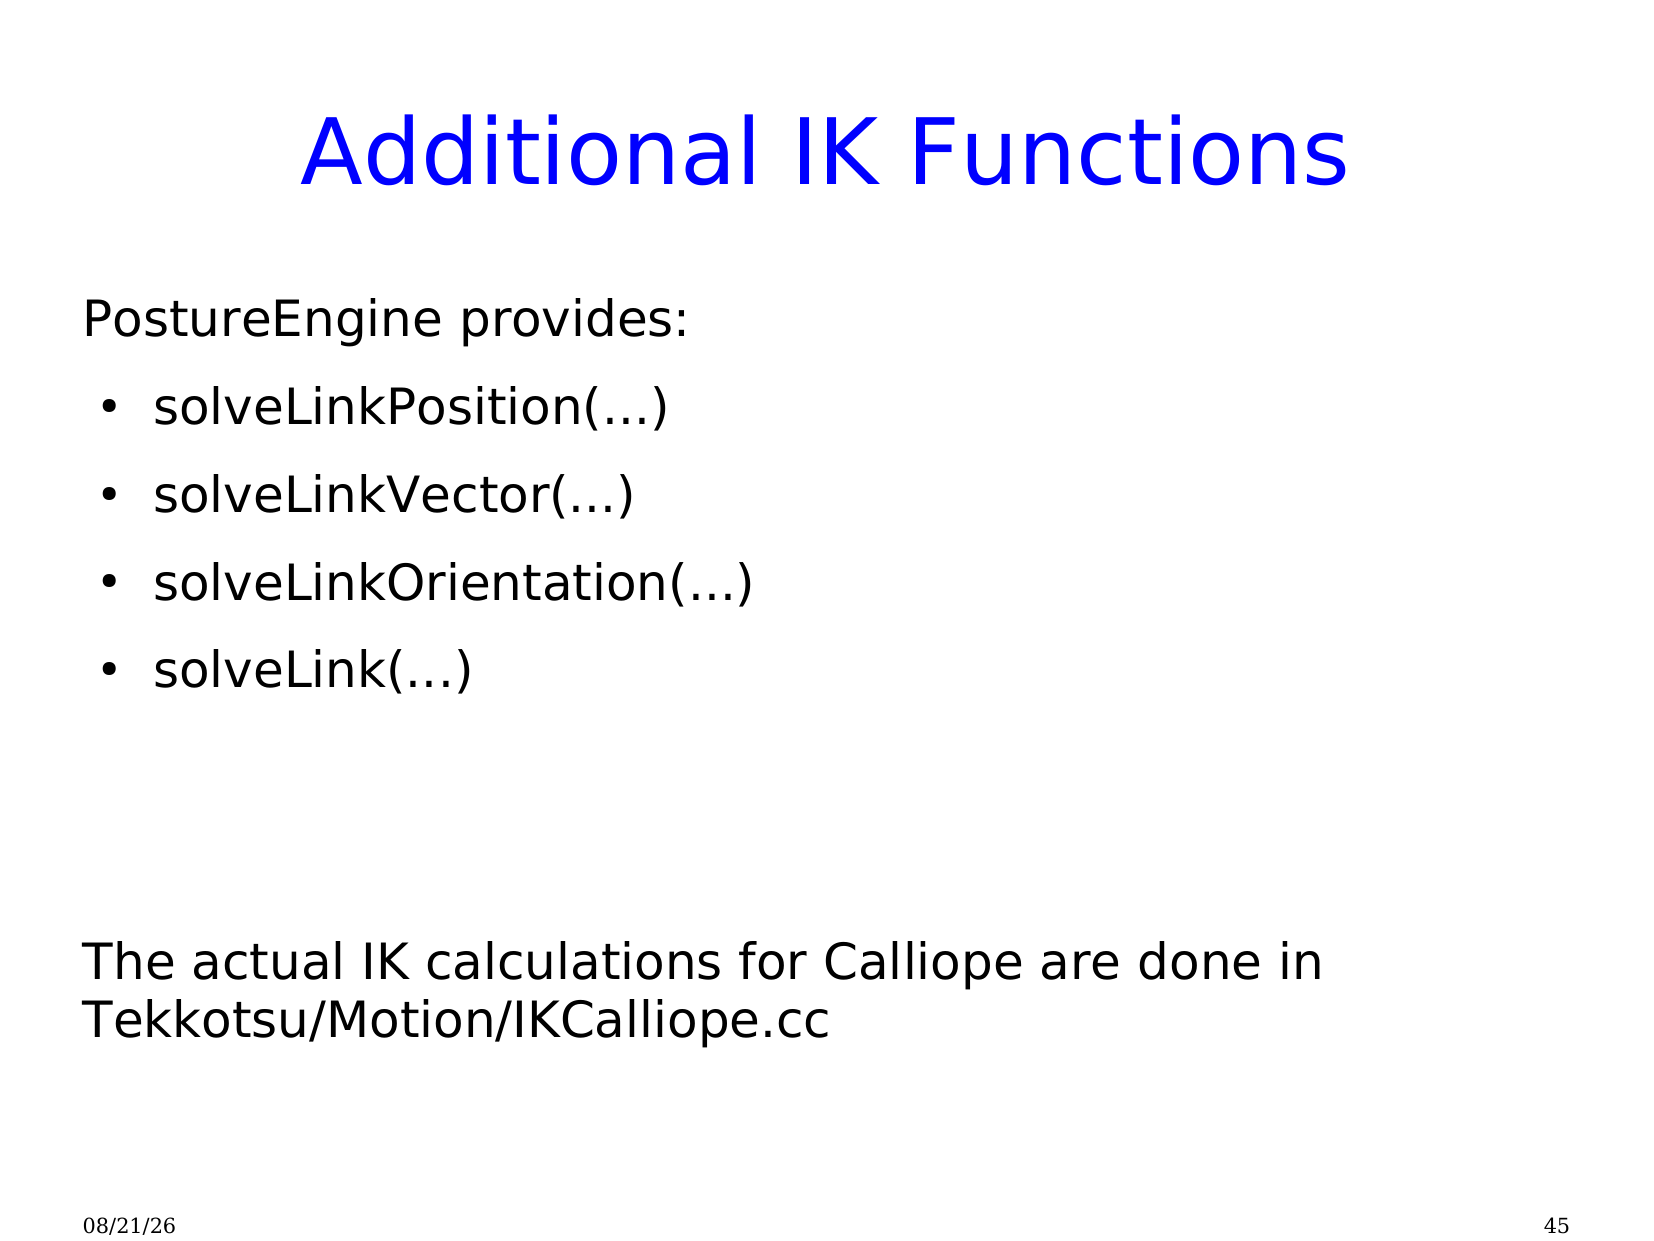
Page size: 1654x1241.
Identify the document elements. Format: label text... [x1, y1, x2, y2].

list PostureEngine provides: solveLinkPosition(...) solveLinkVector(...) solveLinkOrientation(...) solveLink(...) The actual IK calculations for Calliope are done in Tekkotsu/Motion/IKCalliope.cc [82, 290, 1571, 1095]
title Additional IK Functions [82, 56, 1571, 250]
